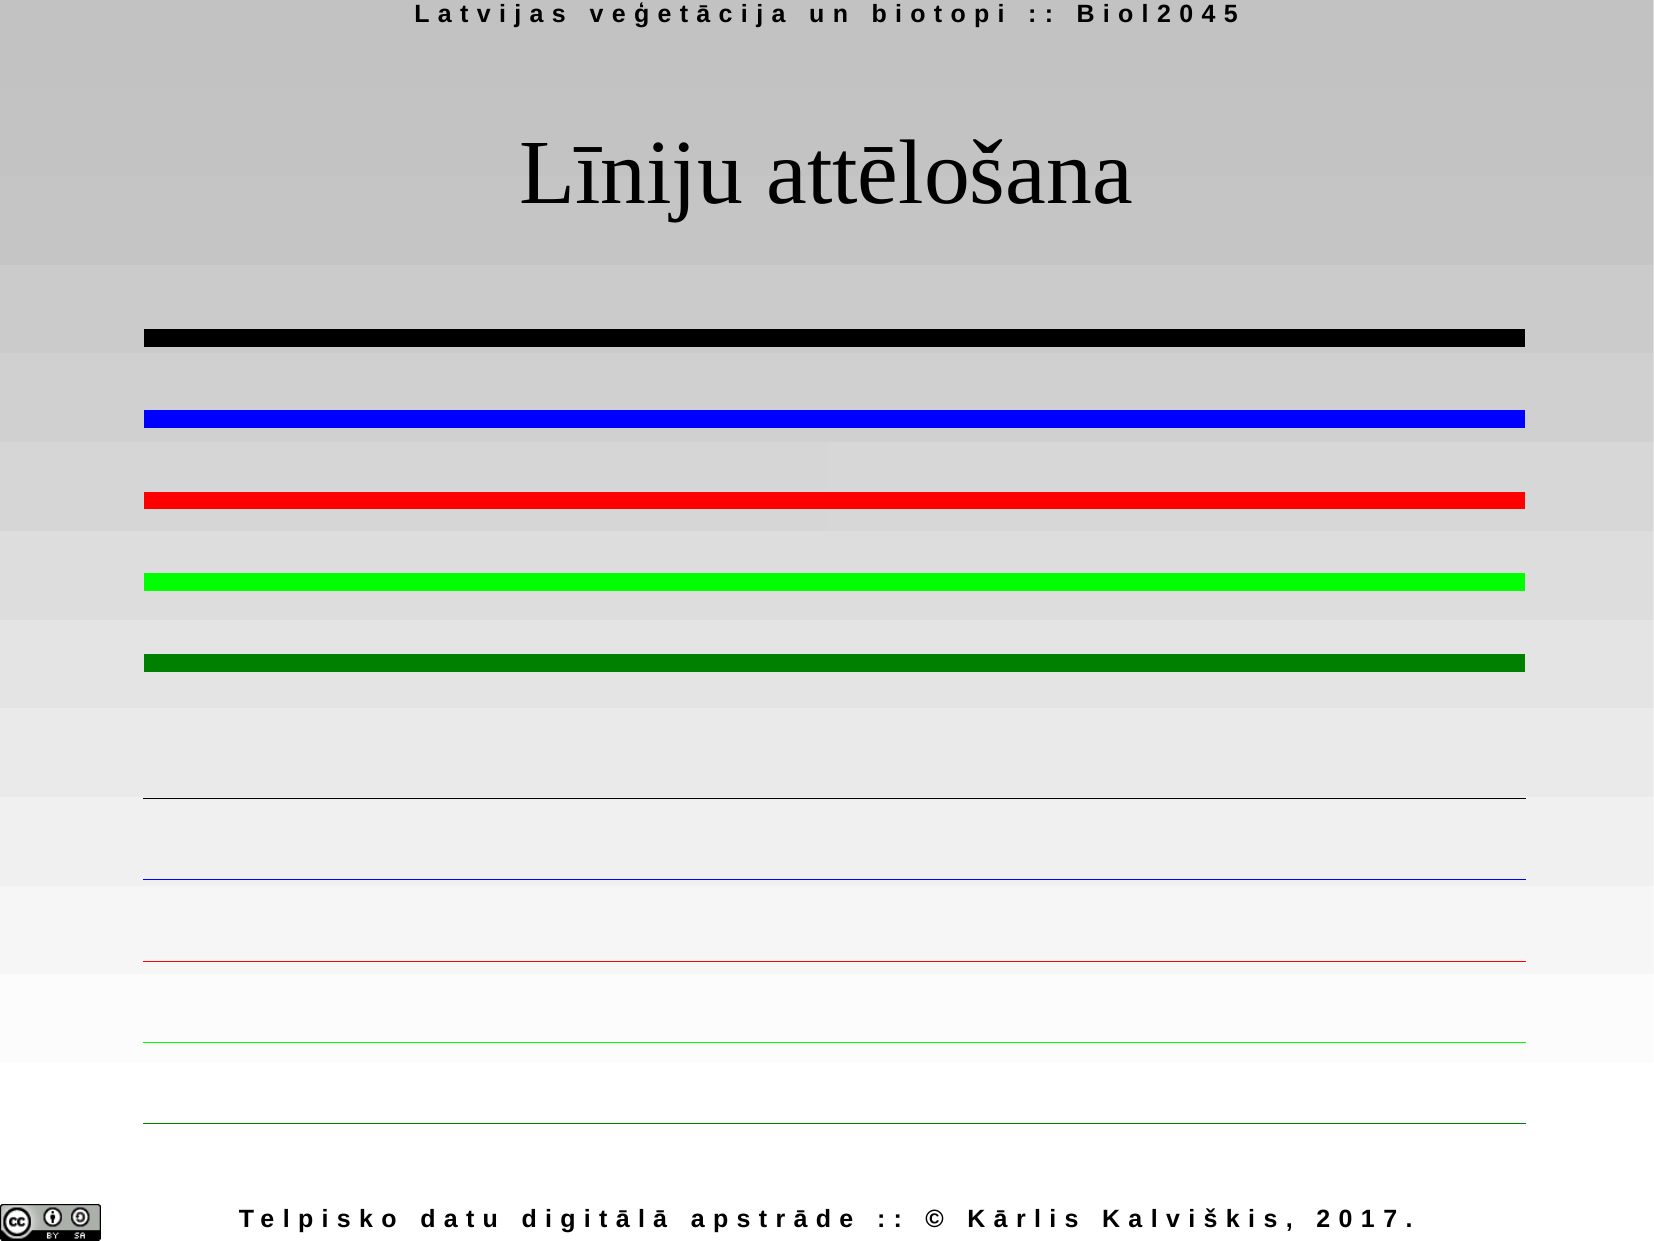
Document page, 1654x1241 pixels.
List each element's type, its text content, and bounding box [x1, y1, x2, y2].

picture [0, 0, 1654, 1241]
title Līniju attēlošana [29, 0, 1625, 551]
